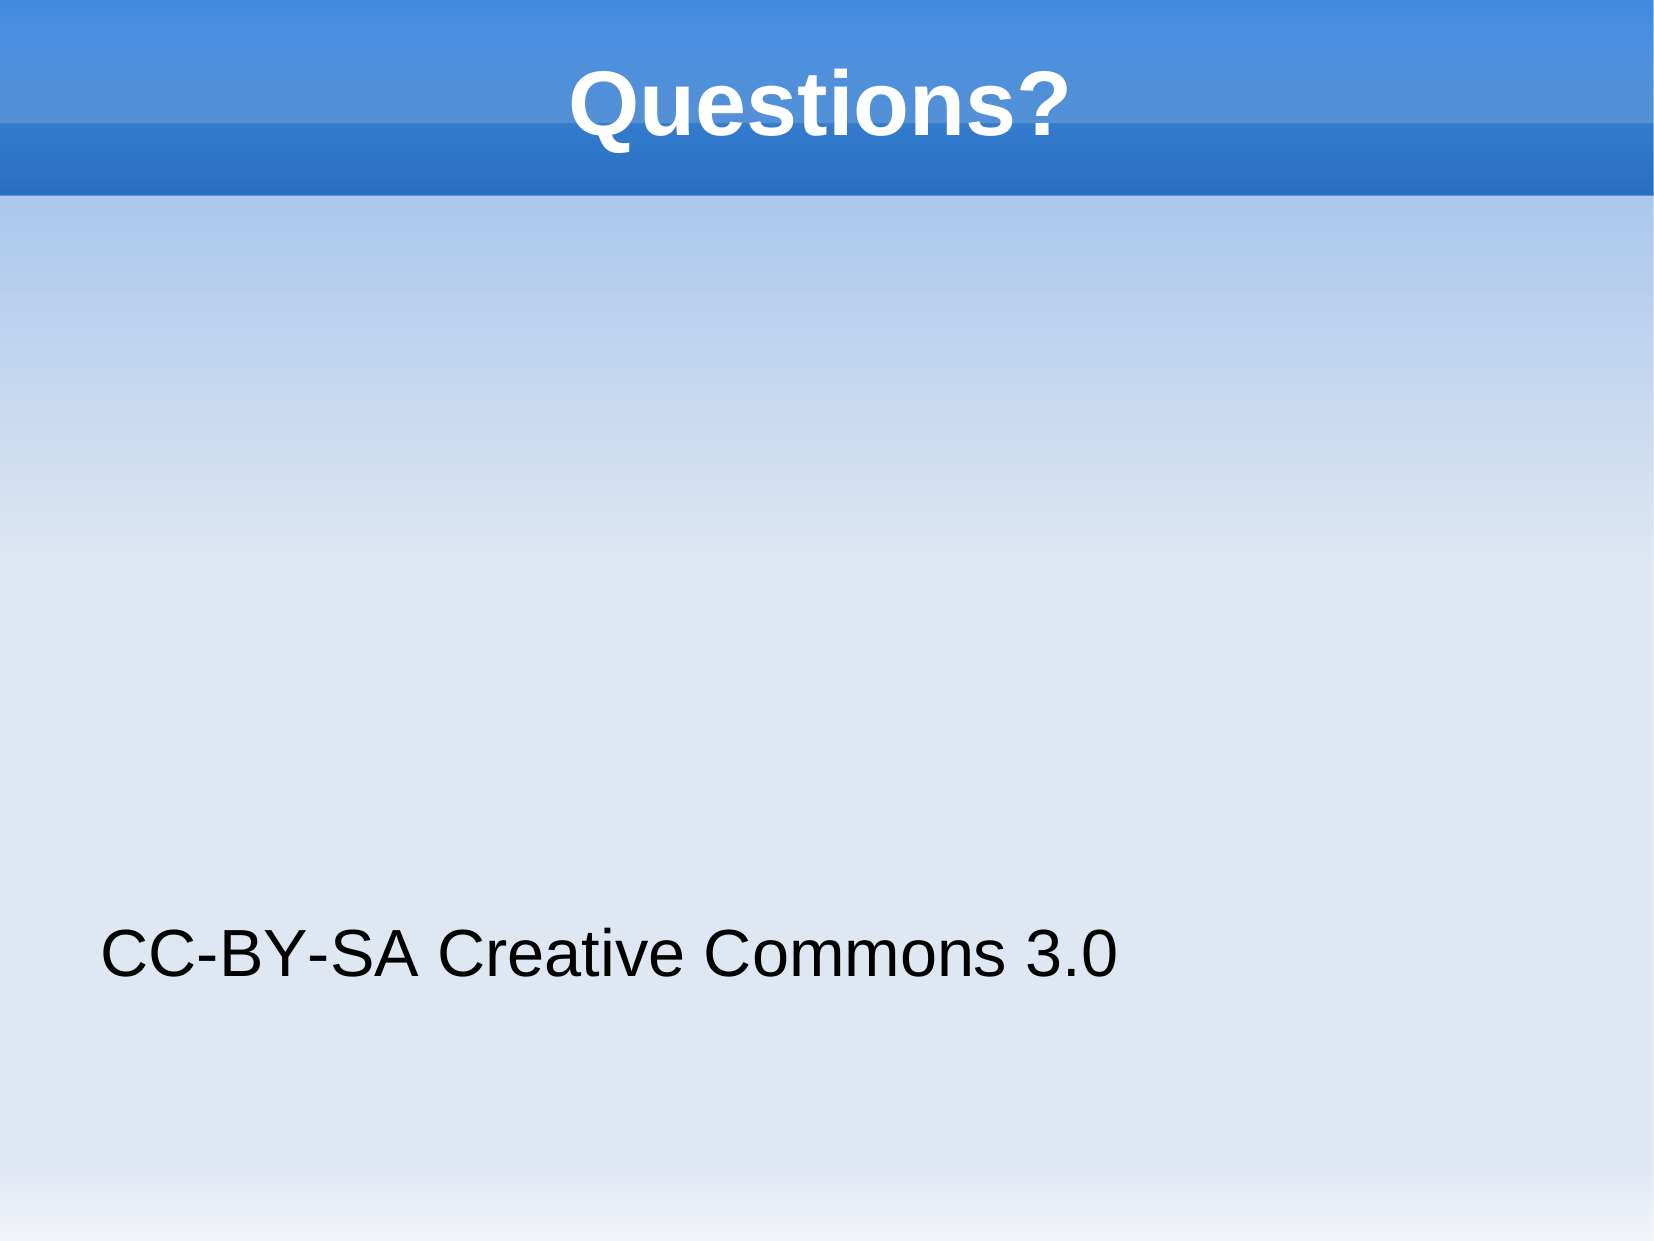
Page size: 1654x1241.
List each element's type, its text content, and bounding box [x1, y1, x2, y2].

title Questions? [76, 7, 1565, 200]
picture [0, 0, 1654, 1241]
list CC-BY-SA Creative Commons 3.0 [82, 290, 1571, 1094]
